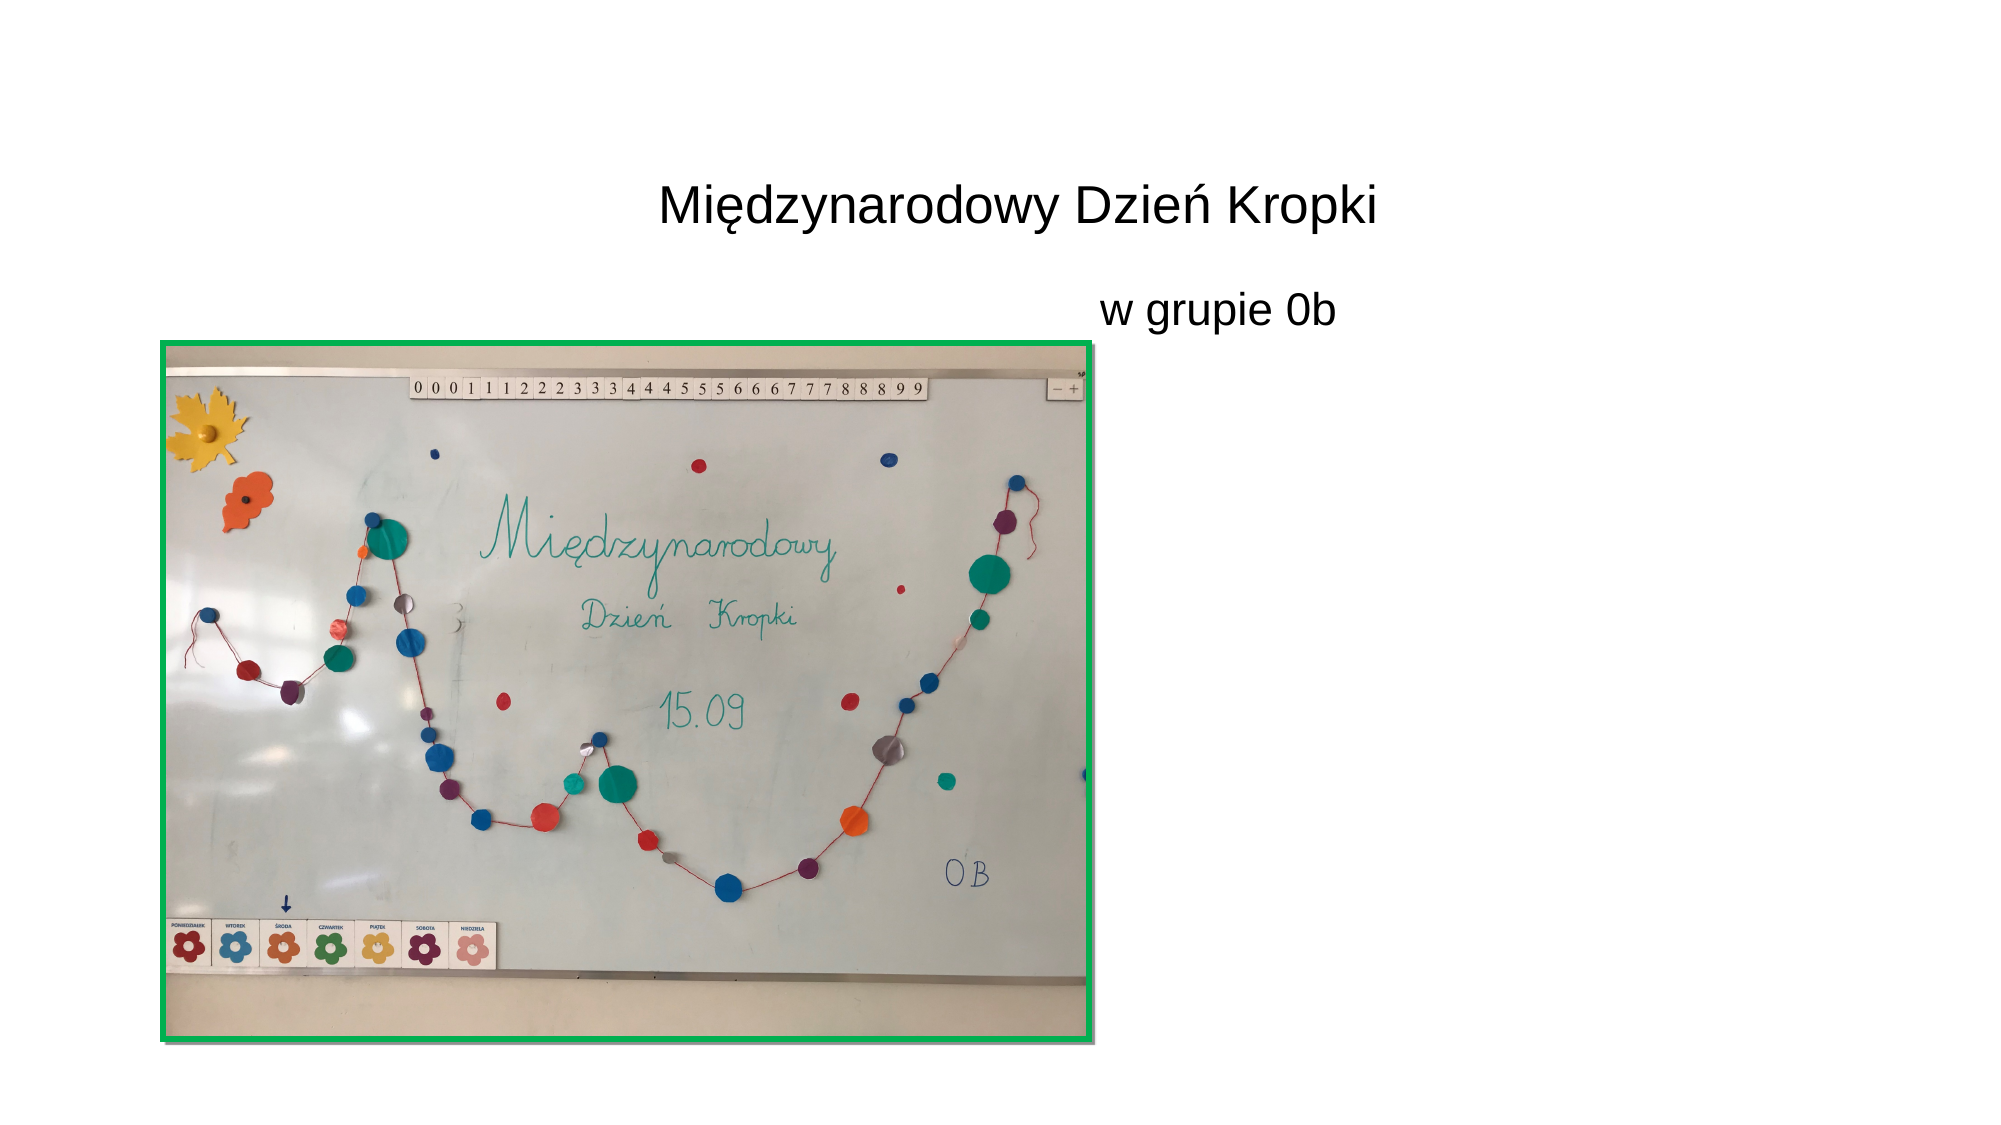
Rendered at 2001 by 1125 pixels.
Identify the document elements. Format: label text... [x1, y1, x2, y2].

picture [166, 345, 1086, 1036]
title Międzynarodowy Dzień Kropki [268, 89, 1769, 243]
subtitle w grupie 0b [249, 274, 1750, 547]
